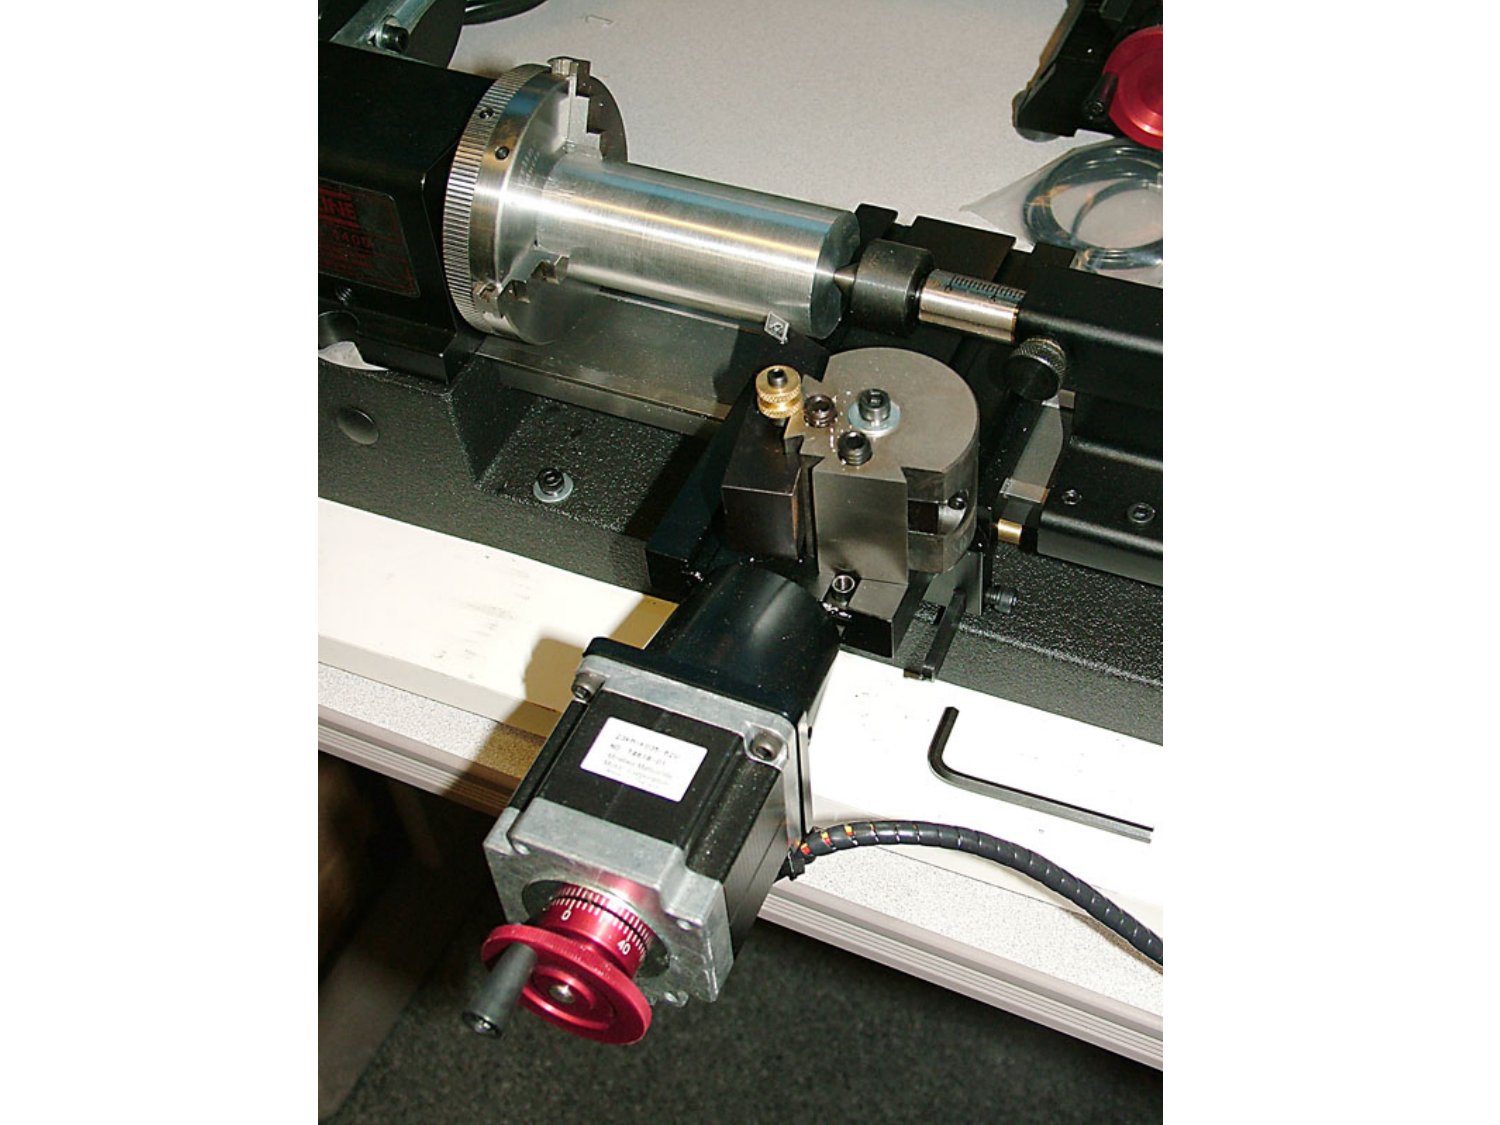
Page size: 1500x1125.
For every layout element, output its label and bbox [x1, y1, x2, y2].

picture [318, 0, 1163, 1125]
